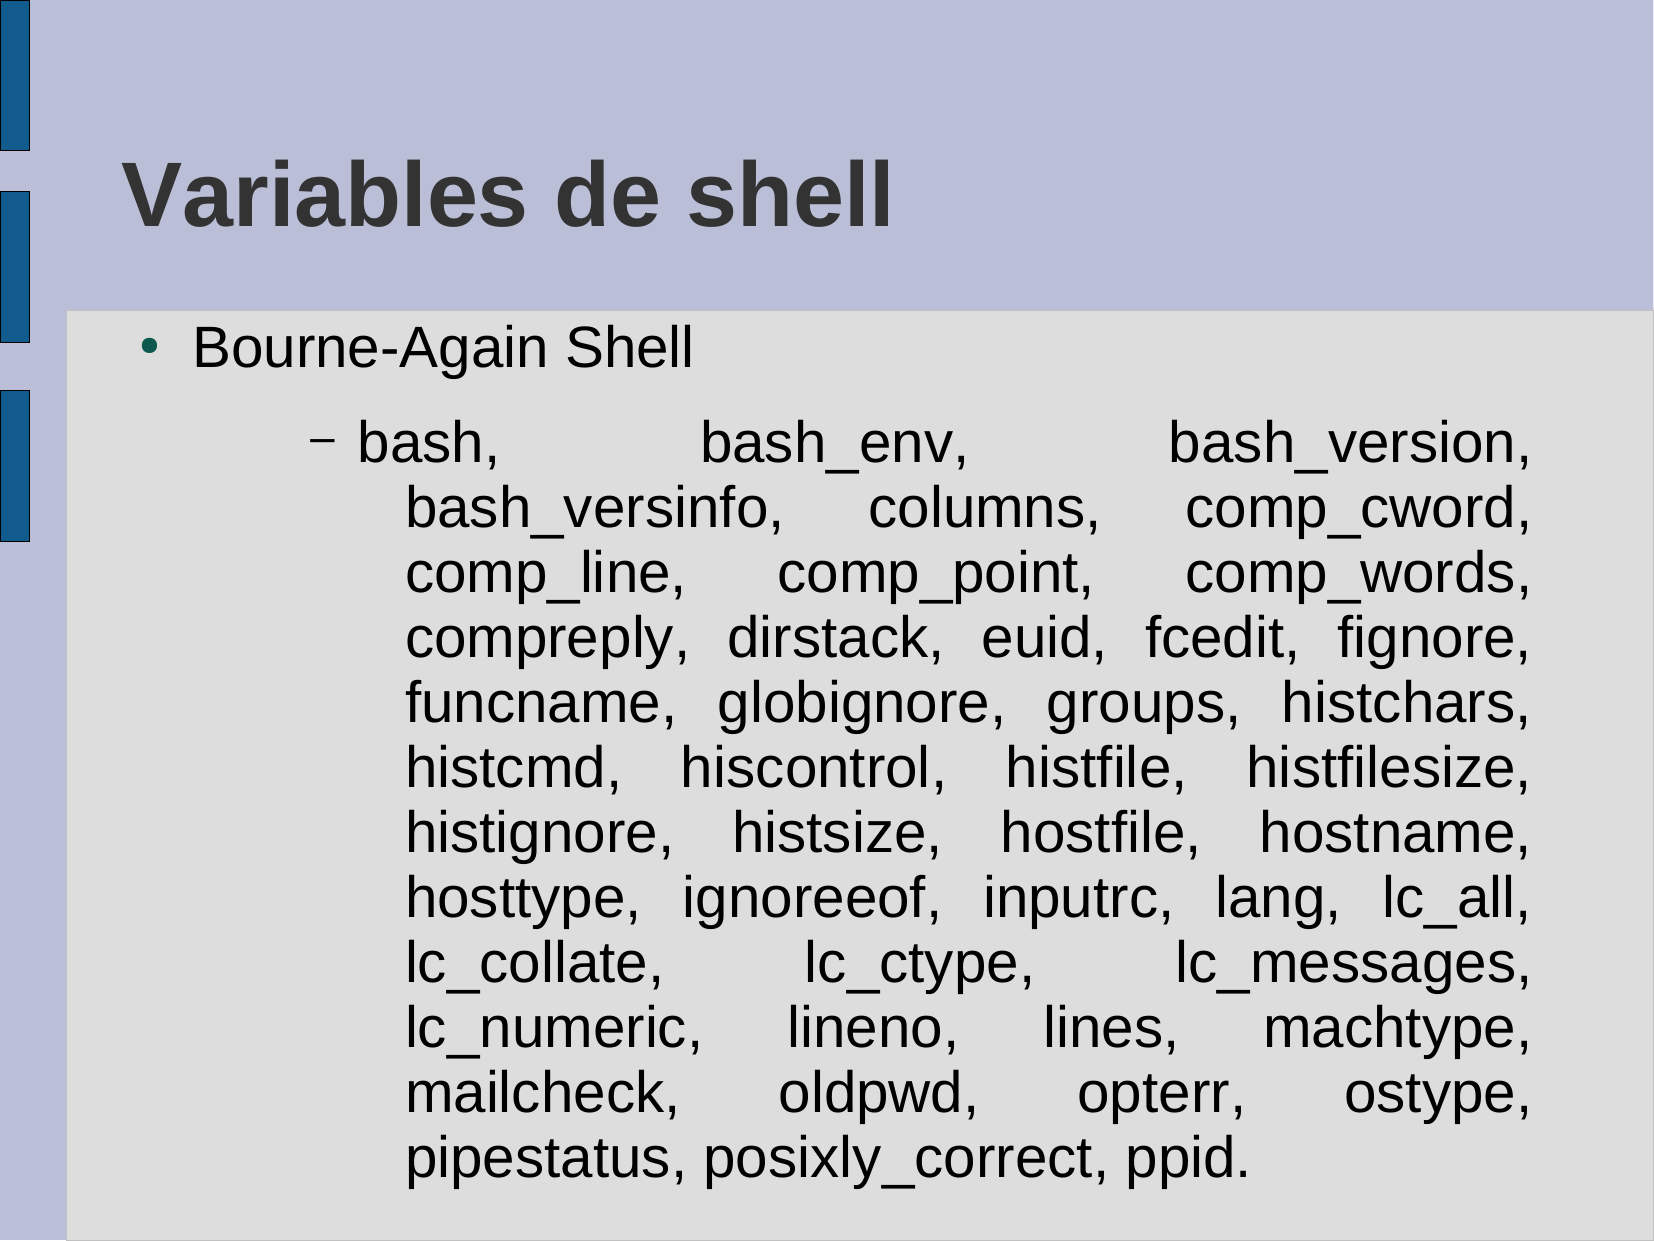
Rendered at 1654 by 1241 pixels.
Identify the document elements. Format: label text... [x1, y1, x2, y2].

list Bourne-Again Shell bash, bash_env, bash_version, bash_versinfo, columns, comp_cword, comp_line, comp_point, comp_words, compreply, dirstack, euid, fcedit, fignore, funcname, globignore, groups, histchars, histcmd, hiscontrol, histfile, histfilesize, histignore, histsize, hostfile, hostname, hosttype, ignoreeof, inputrc, lang, lc_all, lc_collate, lc_ctype, lc_messages, lc_numeric, lineno, lines, machtype, mailcheck, oldpwd, opterr, ostype, pipestatus, posixly_correct, ppid. [121, 314, 1534, 1190]
title Variables de shell [121, 98, 1534, 291]
